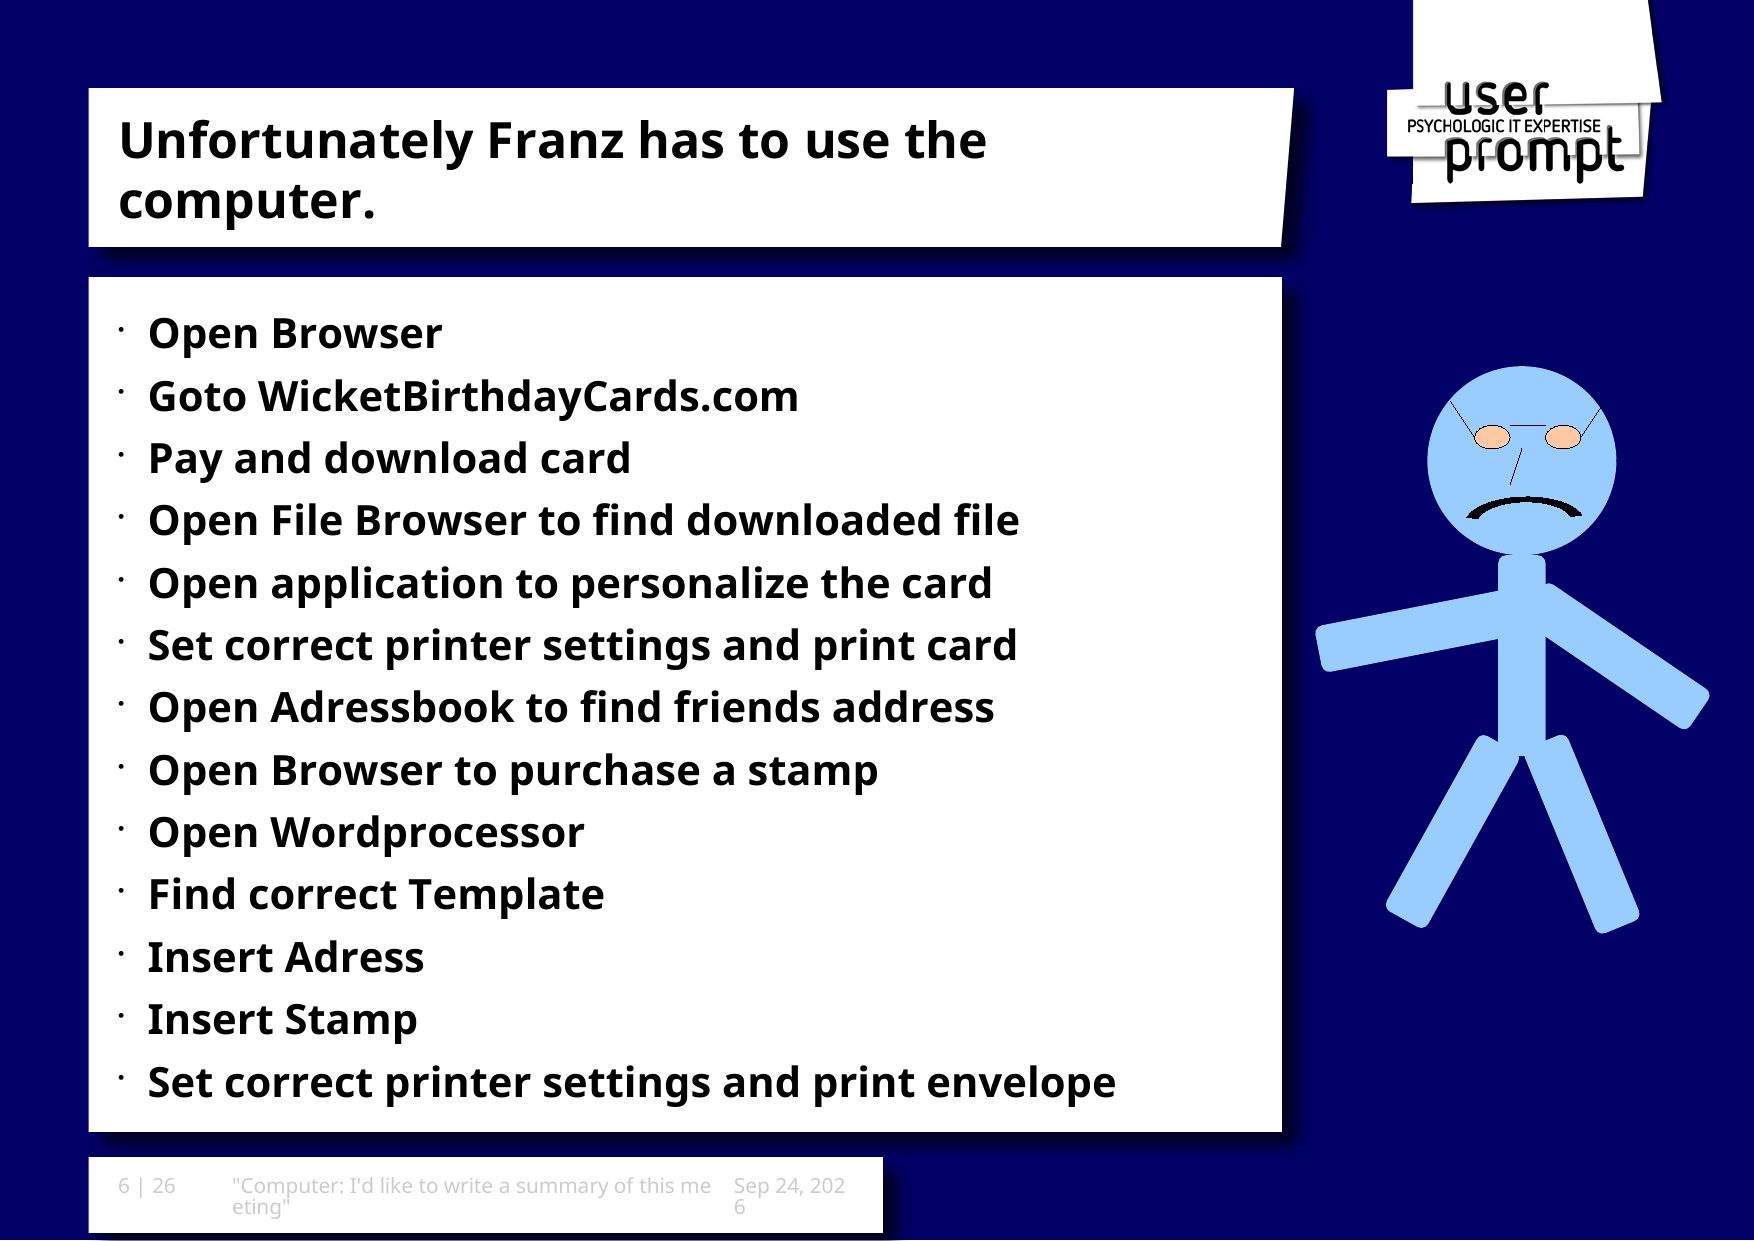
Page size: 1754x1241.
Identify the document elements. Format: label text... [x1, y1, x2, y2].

title Unfortunately Franz has to use the computer. [88, 88, 1288, 249]
picture [1387, 0, 1671, 213]
text_box [1315, 366, 1710, 934]
list Open Browser Goto WicketBirthdayCards.com Pay and download card Open File Browser to find downloaded file Open application to personalize the card Set correct printer settings and print card Open Adressbook to find friends address Open Browser to purchase a stamp Open Wordprocessor Find correct Template Insert Adress Insert Stamp Set correct printer settings and print envelope [88, 277, 1270, 1123]
picture [88, 88, 1329, 1241]
